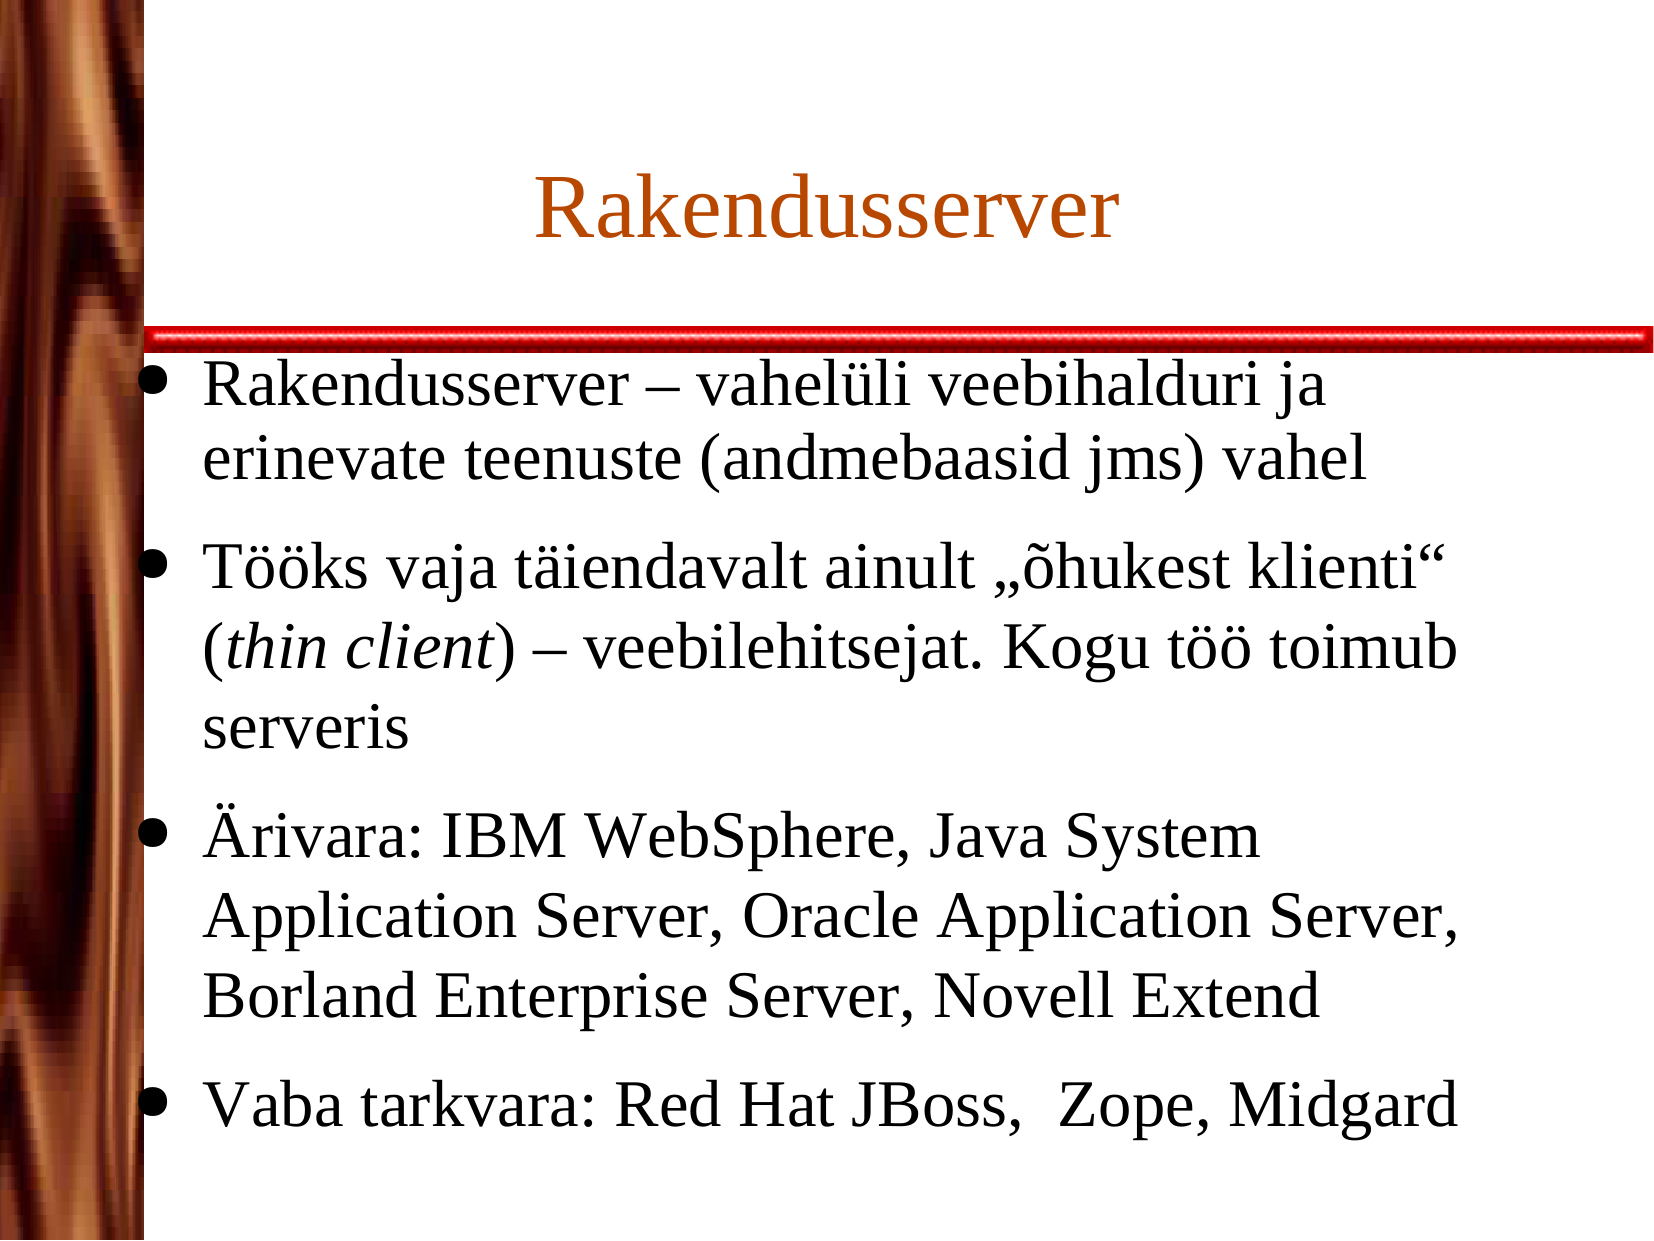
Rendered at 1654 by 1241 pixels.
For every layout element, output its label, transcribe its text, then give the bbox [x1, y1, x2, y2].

title Rakendusserver [121, 102, 1534, 310]
picture [0, 0, 1654, 1240]
list Rakendusserver – vahelüli veebihalduri ja erinevate teenuste (andmebaasid jms) vahel Tööks vaja täiendavalt ainult „õhukest klienti“ (thin client) – veebilehitsejat. Kogu töö toimub serveris Ärivara: IBM WebSphere, Java System Application Server, Oracle Application Server, Borland Enterprise Server, Novell Extend Vaba tarkvara: Red Hat JBoss, Zope, Midgard [121, 344, 1534, 1141]
